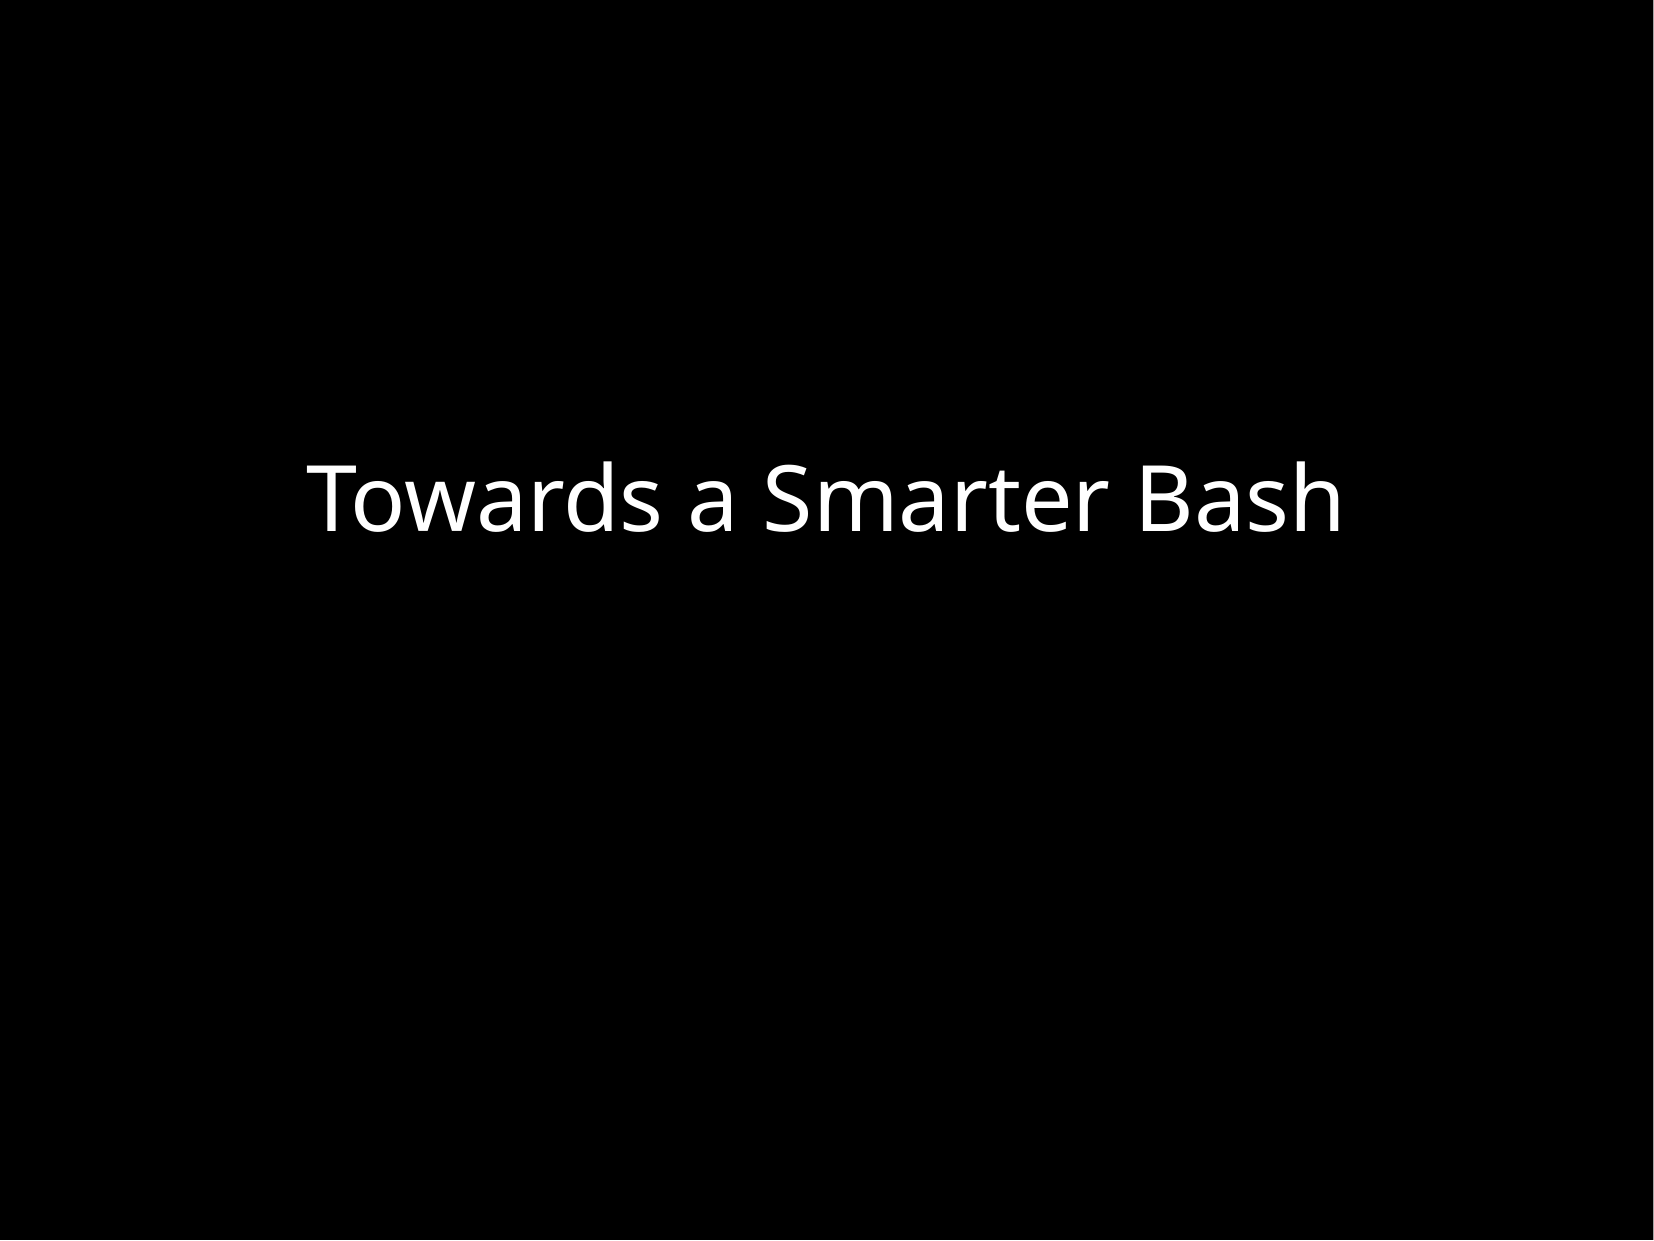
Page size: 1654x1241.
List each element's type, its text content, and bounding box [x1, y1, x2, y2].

title Towards a Smarter Bash [82, 399, 1571, 592]
